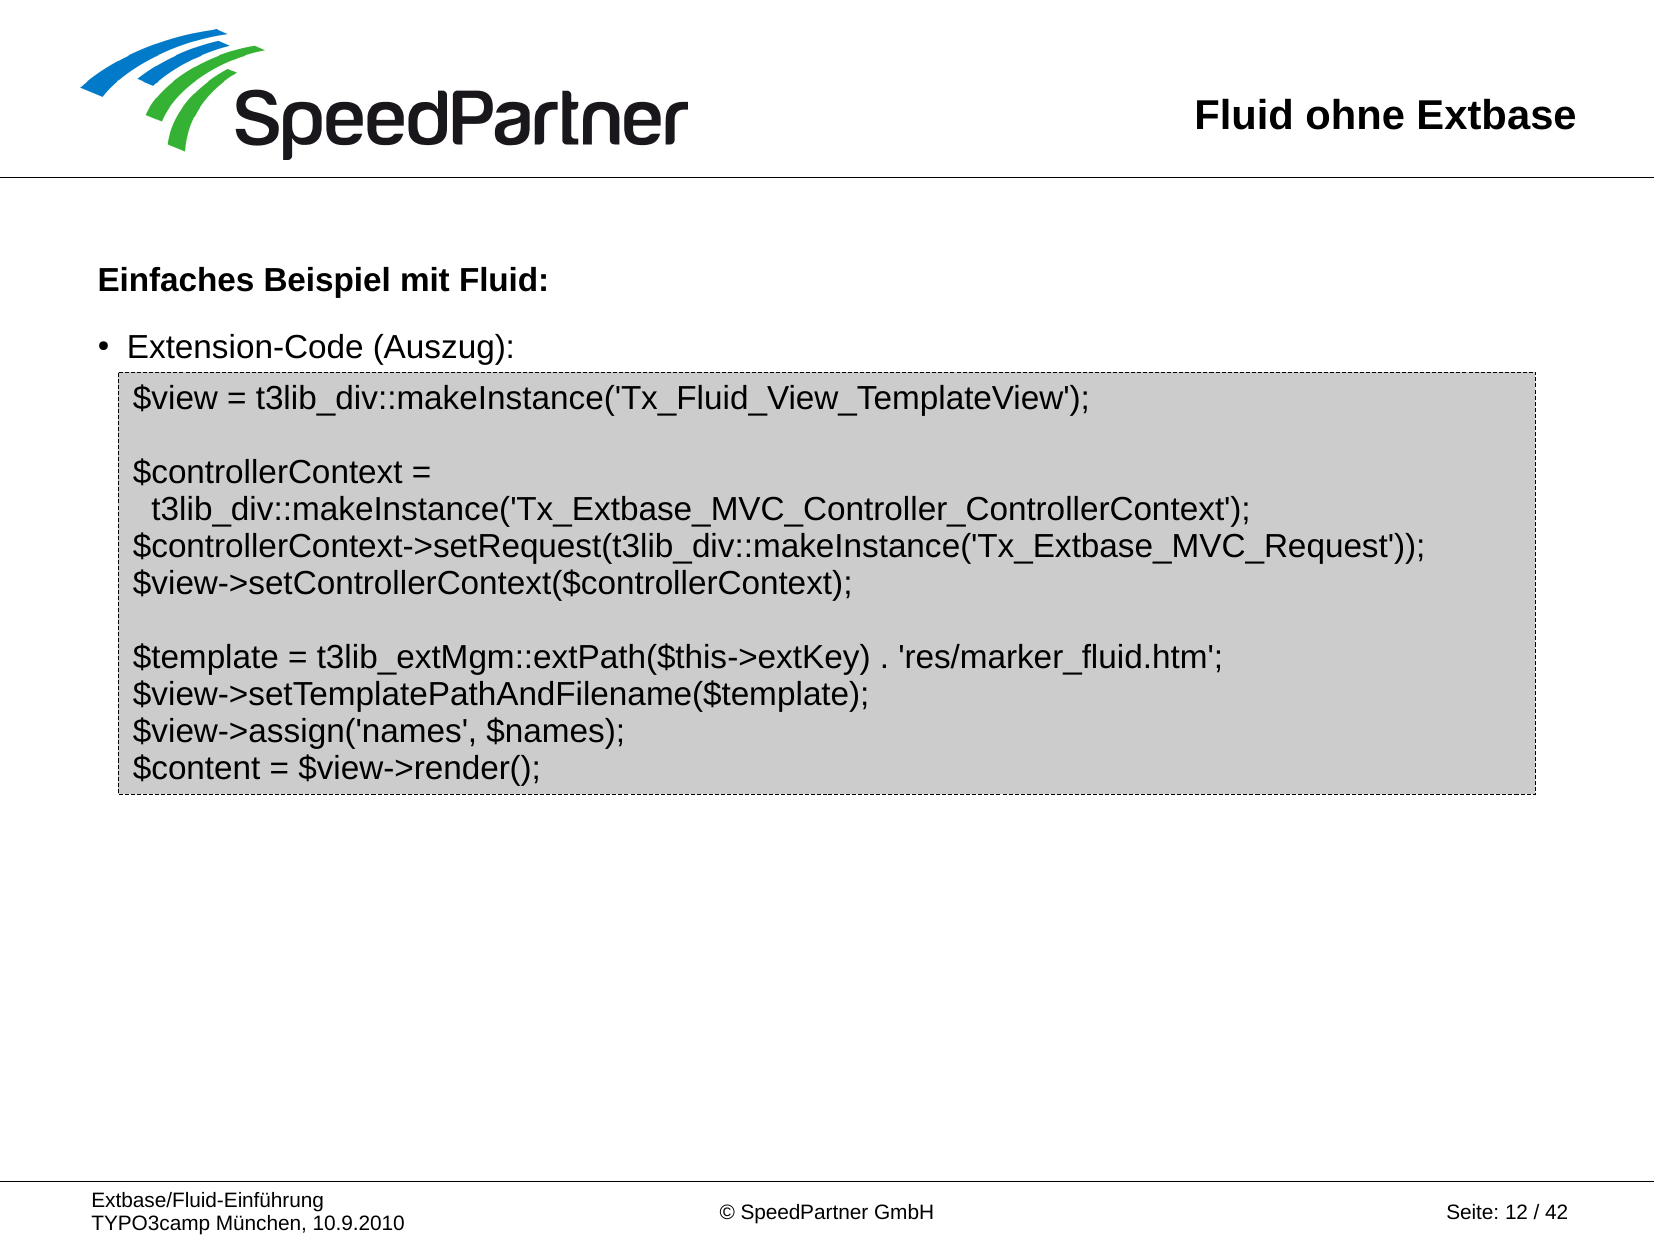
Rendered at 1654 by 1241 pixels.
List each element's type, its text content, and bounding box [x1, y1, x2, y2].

title Fluid ohne Extbase [590, 70, 1577, 160]
text_box $view = t3lib_div::makeInstance('Tx_Fluid_View_TemplateView'); $controllerContext = t3lib_div::makeInstance('Tx_Extbase_MVC_Controller_ControllerContext'); $controllerContext->setRequest(t3lib_div::makeInstance('Tx_Extbase_MVC_Request')); $view->setControllerContext($controllerContext); $template = t3lib_extMgm::extPath($this->extKey) . 'res/marker_fluid.htm'; $view->setTemplatePathAndFilename($template); $view->assign('names', $names); $content = $view->render(); [118, 372, 1536, 795]
picture [80, 29, 688, 160]
text_box Einfaches Beispiel mit Fluid: Extension-Code (Auszug): [82, 253, 1565, 1151]
